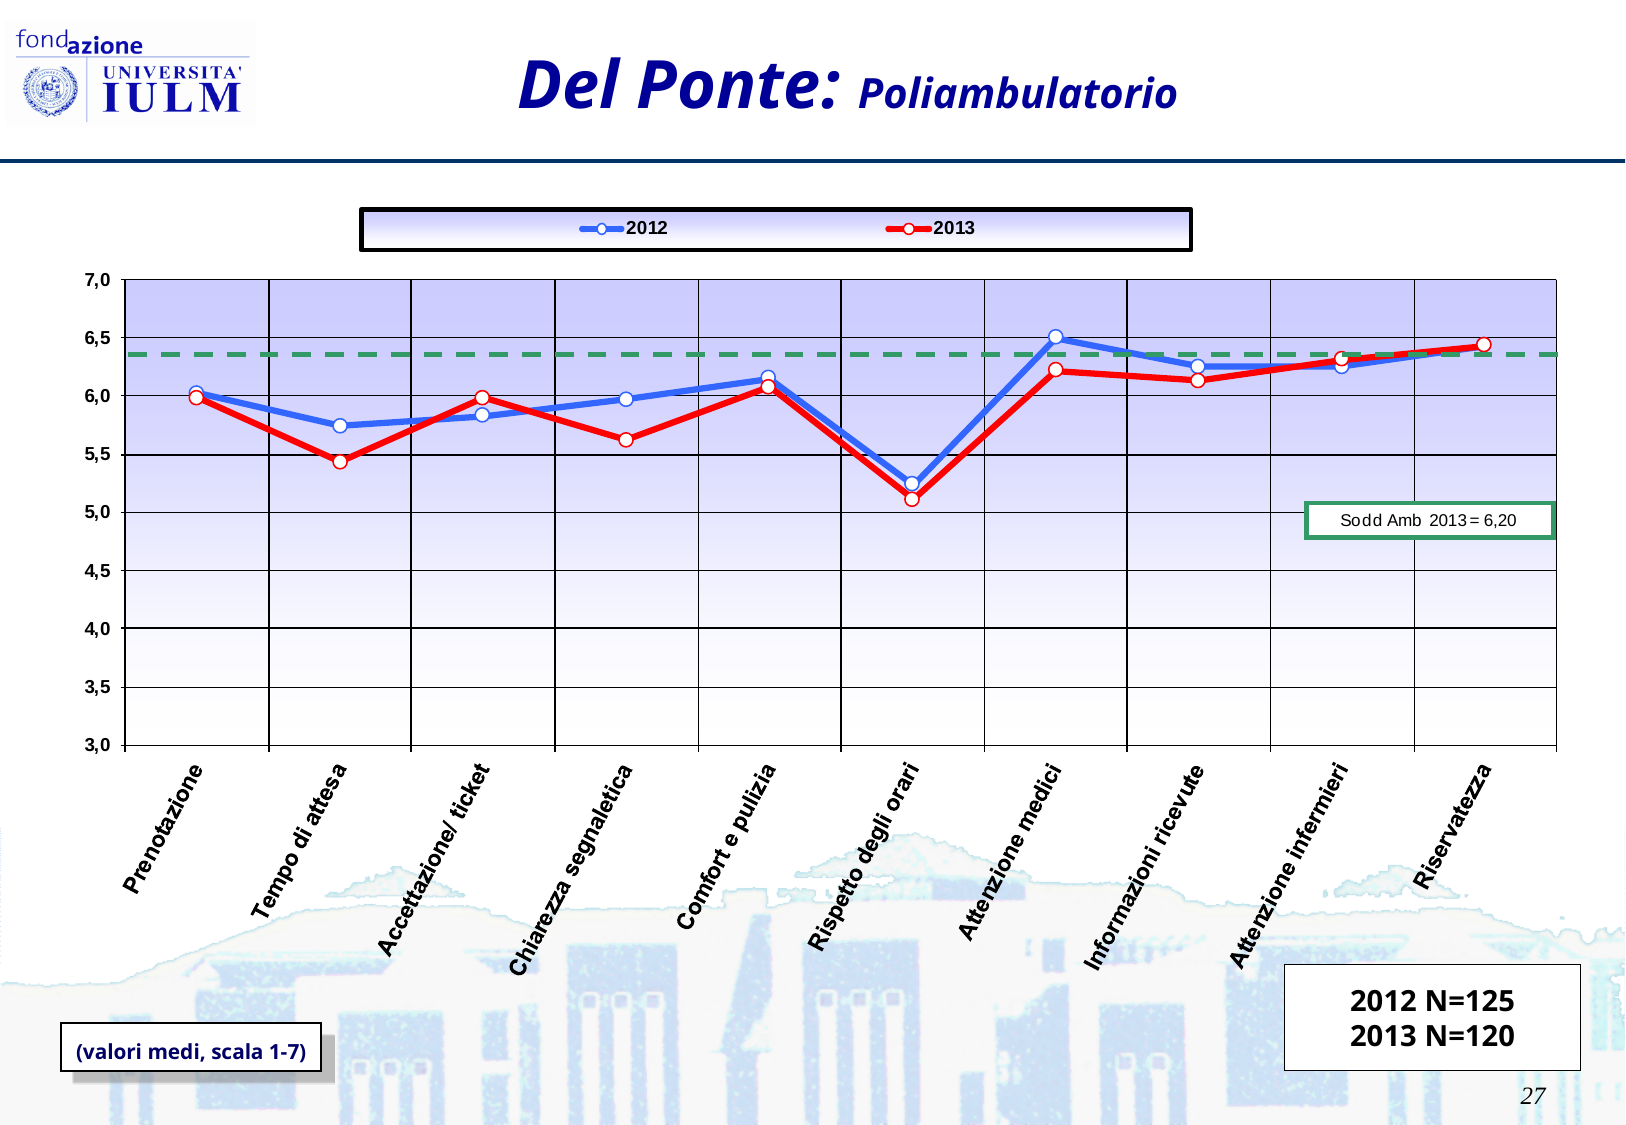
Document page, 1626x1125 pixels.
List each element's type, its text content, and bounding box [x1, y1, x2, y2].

text_box (valori medi, scala 1-7) [61, 1023, 322, 1072]
picture [57, 196, 1575, 1125]
text_box 2012 N=125 2013 N=120 [1284, 964, 1581, 1071]
text_box Del Ponte: Poliambulatorio [304, 18, 1392, 144]
picture [5, 19, 256, 127]
